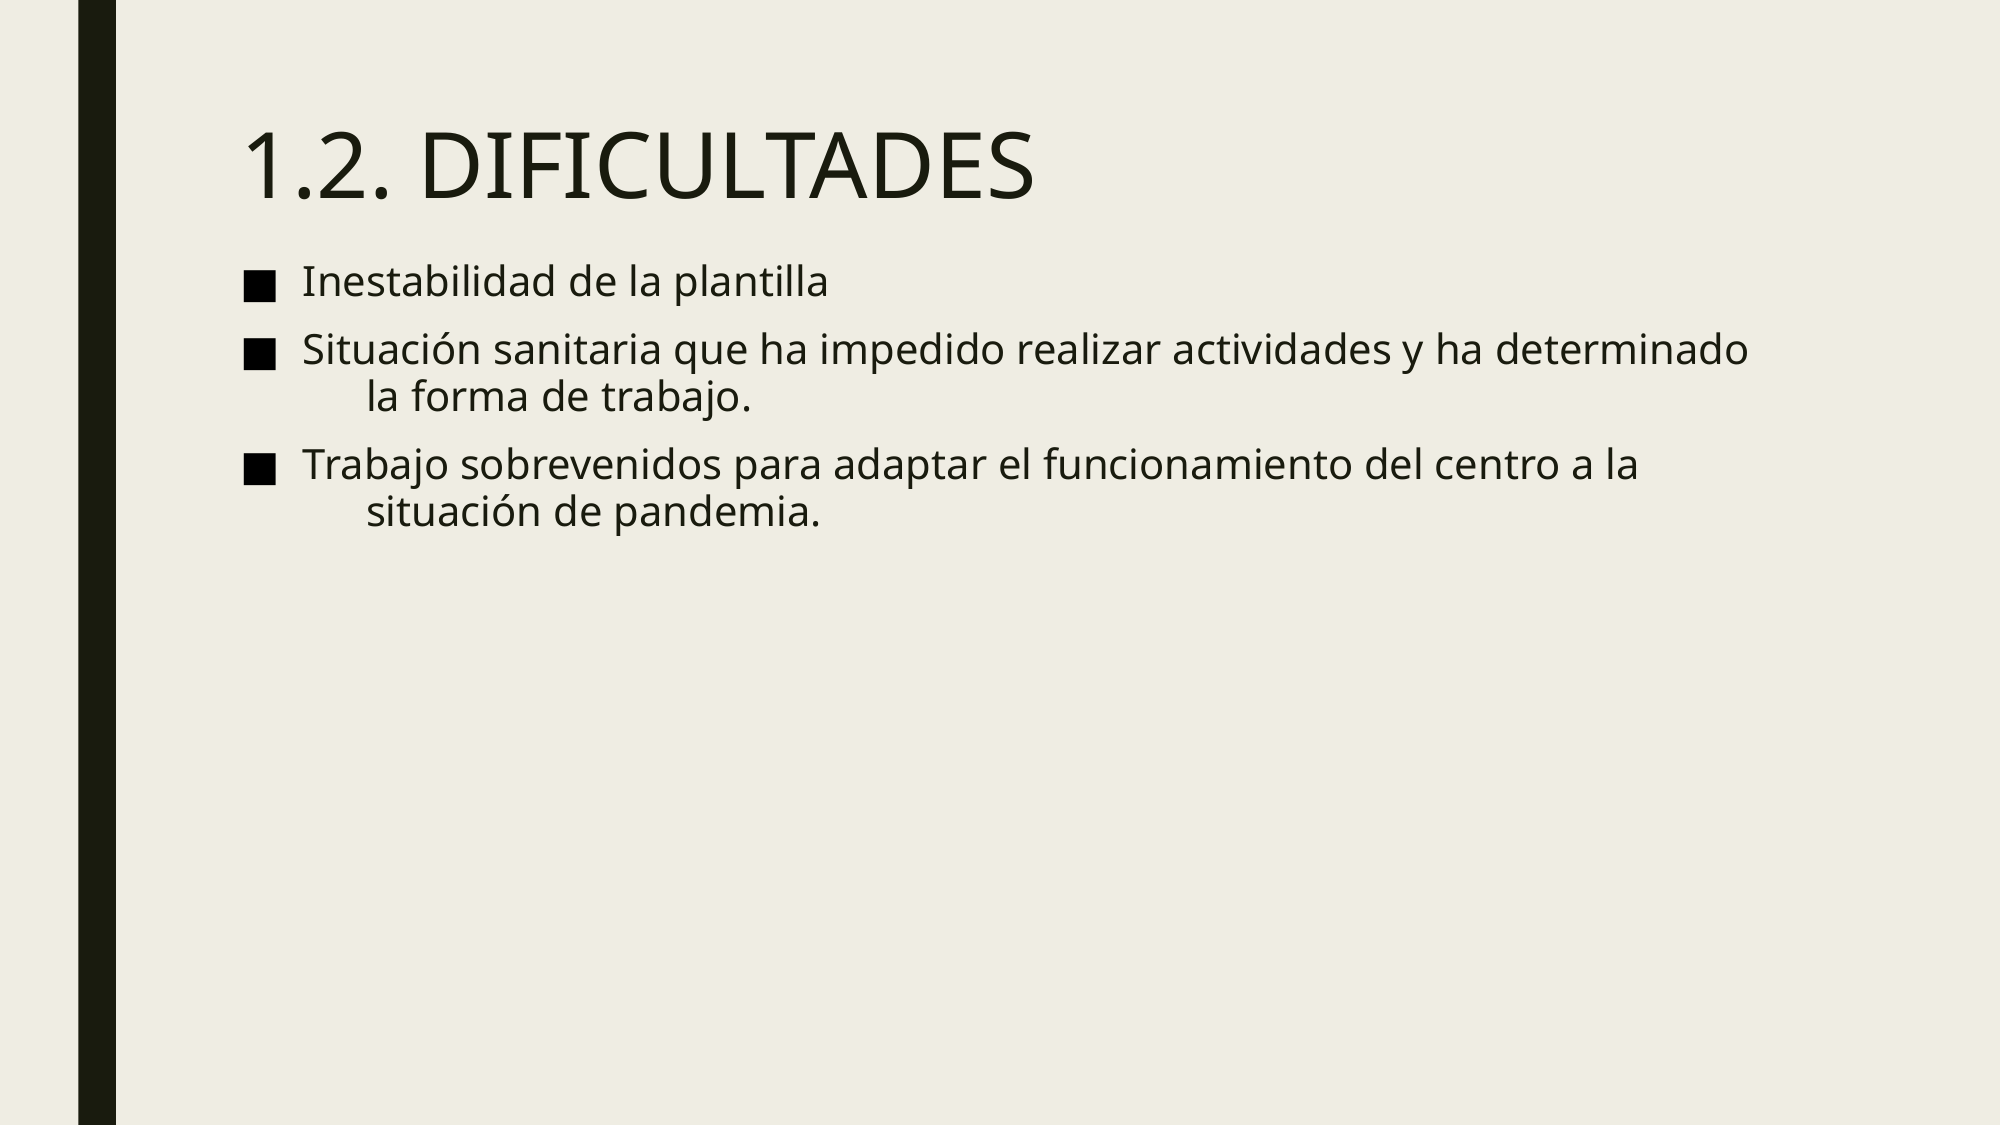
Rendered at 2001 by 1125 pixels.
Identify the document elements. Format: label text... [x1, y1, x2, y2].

title 1.2. DIFICULTADES [225, 112, 1801, 251]
list Inestabilidad de la plantilla Situación sanitaria que ha impedido realizar actividades y ha determinado la forma de trabajo. Trabajo sobrevenidos para adaptar el funcionamiento del centro a la situación de pandemia. [225, 251, 1801, 963]
